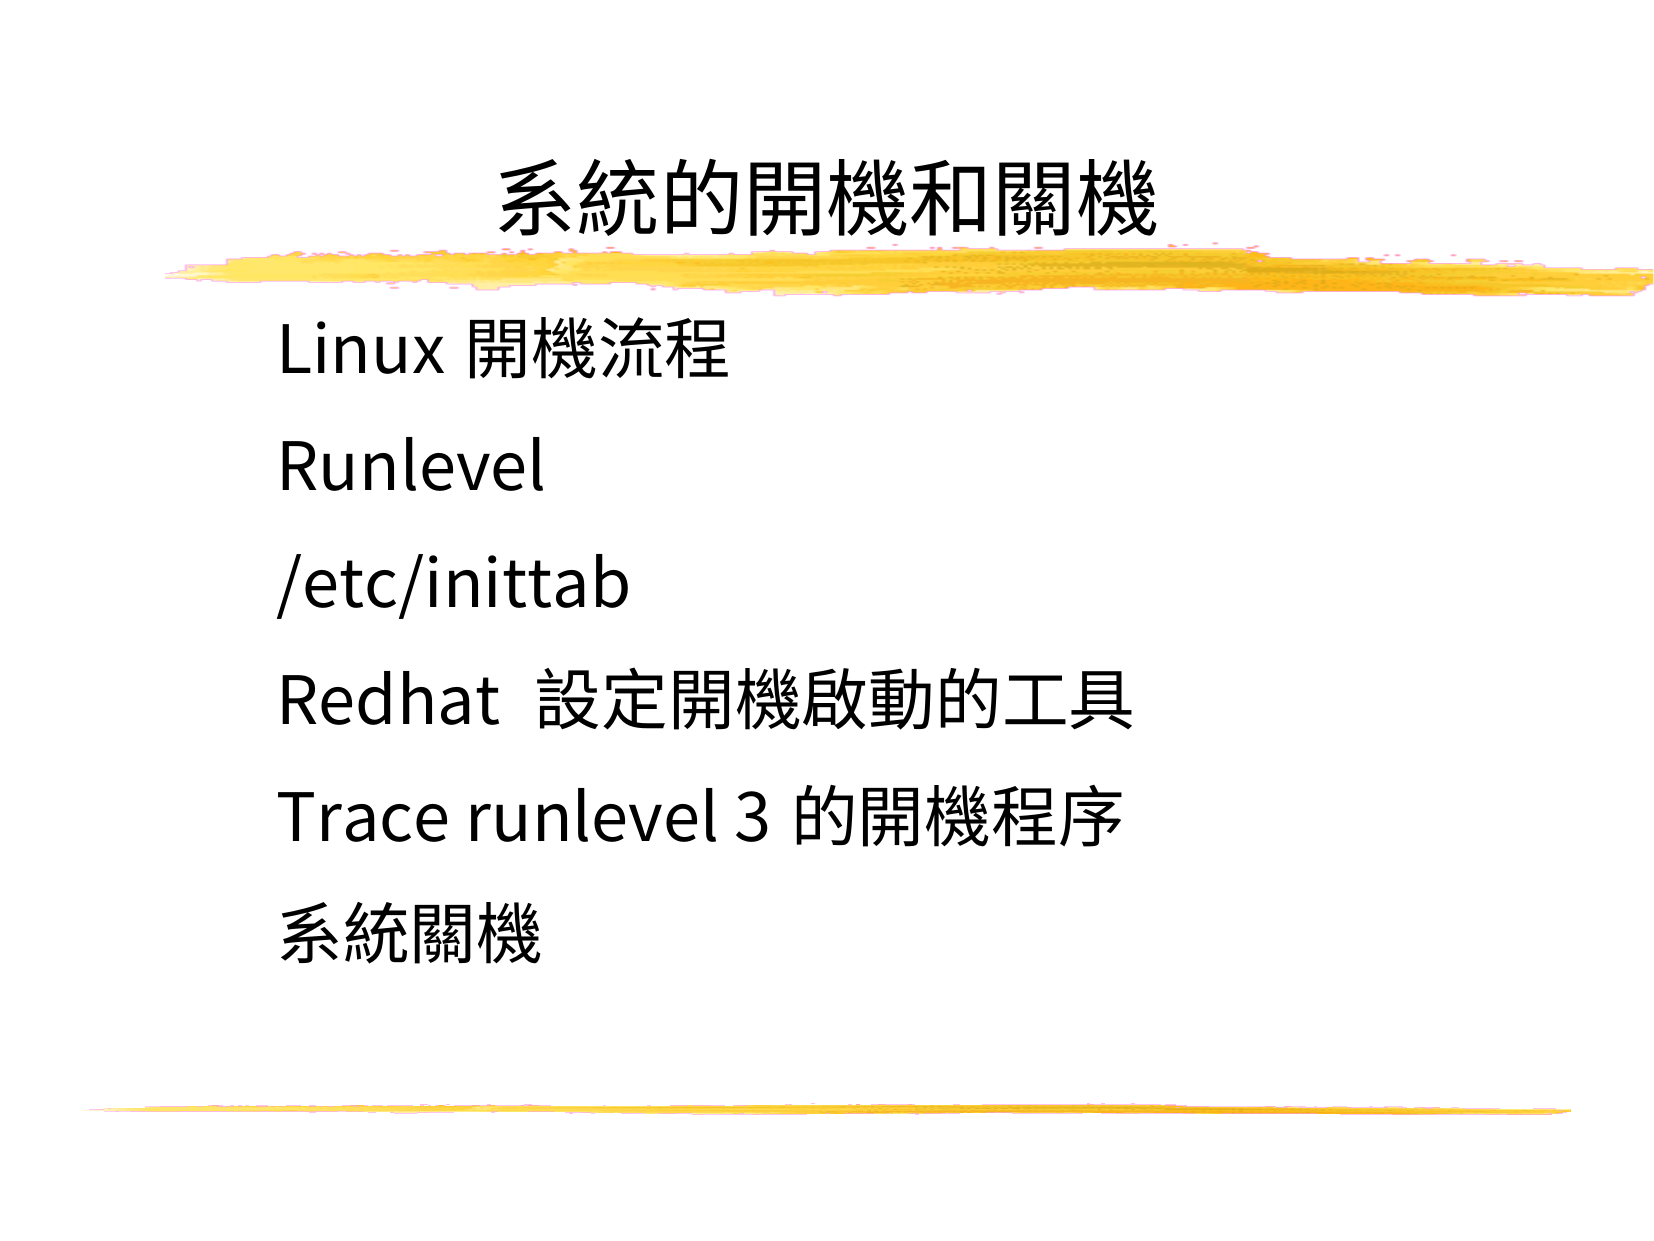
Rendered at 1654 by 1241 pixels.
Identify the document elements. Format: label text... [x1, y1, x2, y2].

list Linux開機流程 Runlevel /etc/inittab Redhat 設定開機啟動的工具 Trace runlevel 3的開機程序 系統關機 [261, 282, 1489, 1031]
picture [165, 237, 1654, 308]
picture [82, 1102, 1571, 1117]
title 系統的開機和關機 [124, 55, 1530, 262]
